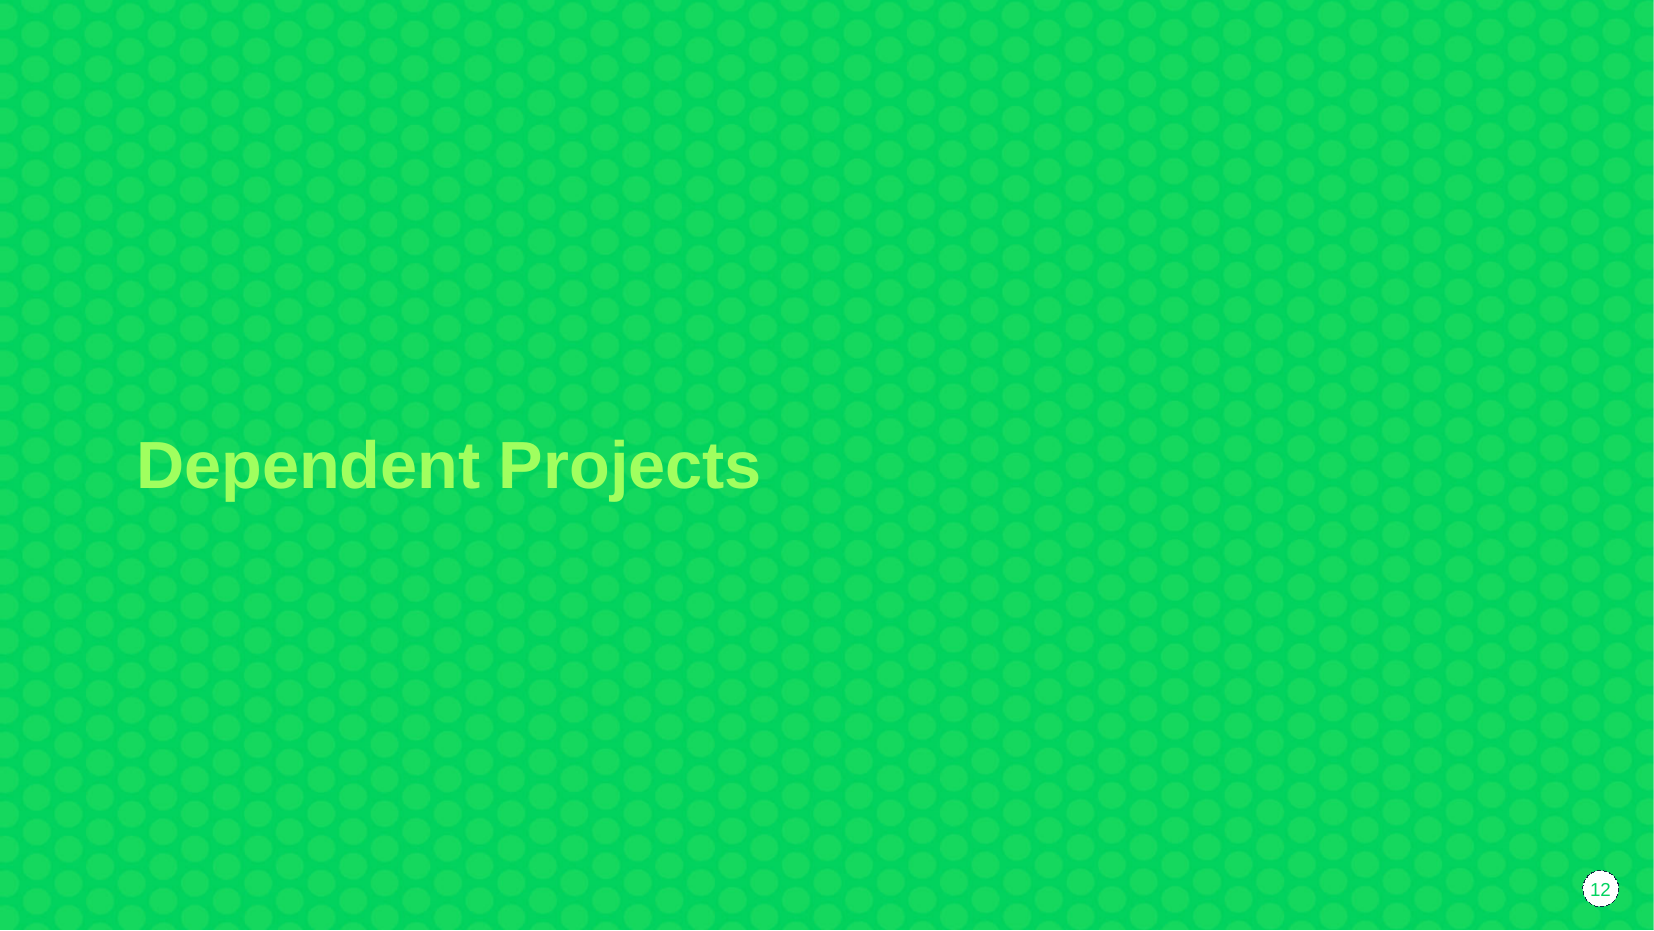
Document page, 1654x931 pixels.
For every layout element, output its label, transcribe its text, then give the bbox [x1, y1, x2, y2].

picture [0, 0, 1654, 930]
title Dependent Projects [121, 387, 1531, 543]
